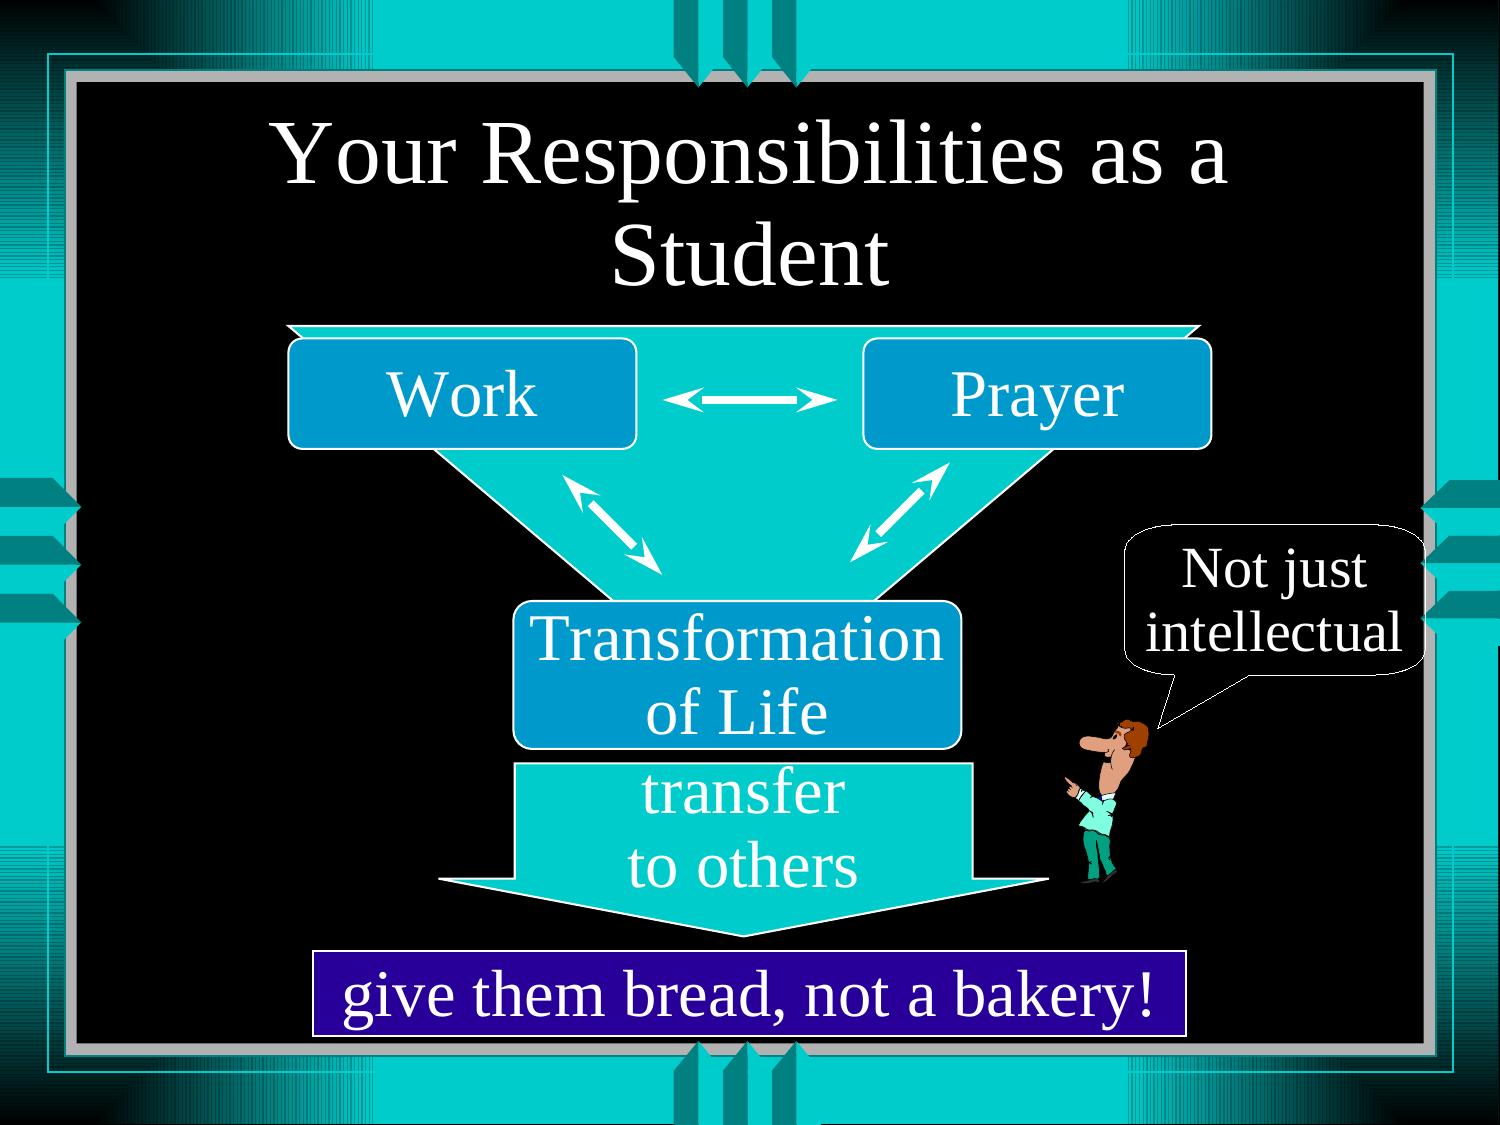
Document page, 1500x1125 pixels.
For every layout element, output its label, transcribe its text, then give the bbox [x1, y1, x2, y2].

text_box give them bread, not a bakery! [313, 950, 1187, 1037]
text_box Prayer [863, 338, 1212, 449]
chart [1063, 718, 1150, 885]
title Your Responsibilities as a Student [112, 88, 1388, 313]
text_box transfer to others [438, 763, 1049, 937]
text_box [288, 325, 1199, 601]
text_box Not just intellectual [1124, 524, 1426, 729]
text_box Work [288, 338, 637, 449]
text_box Transformation of Life [513, 601, 962, 749]
